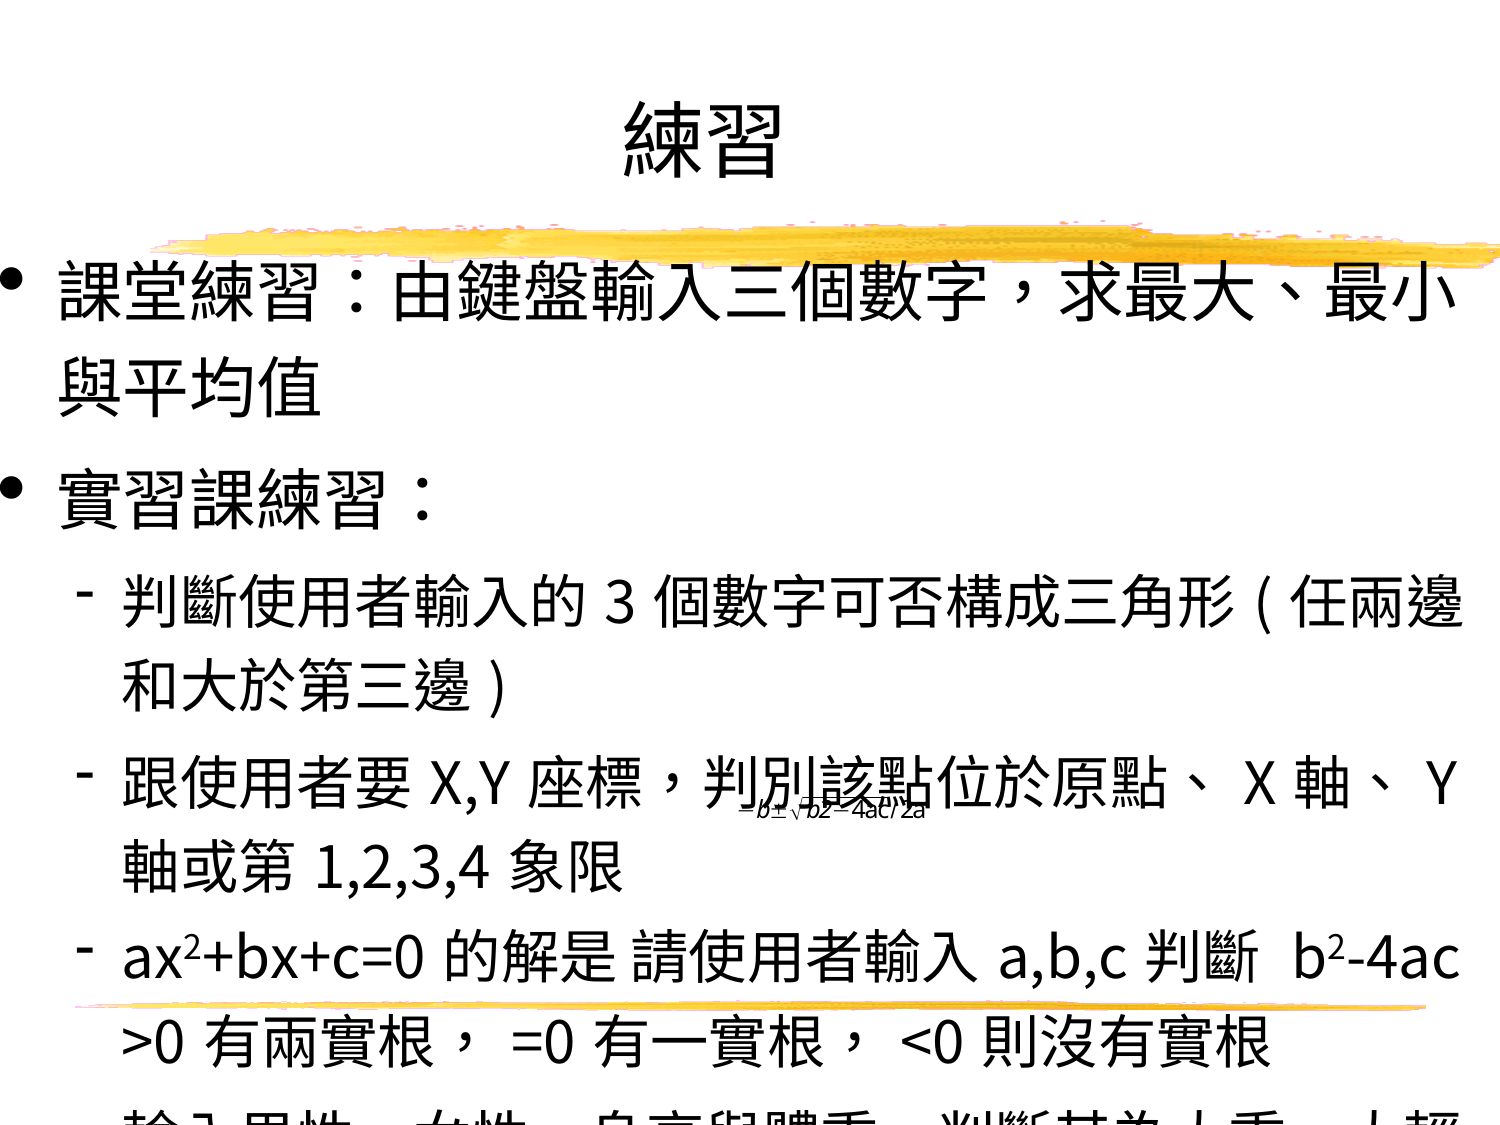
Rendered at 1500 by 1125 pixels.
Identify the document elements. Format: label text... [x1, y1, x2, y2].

picture [150, 215, 1500, 279]
title 練習 [66, 35, 1342, 226]
chart [729, 795, 930, 823]
list 課堂練習：由鍵盤輸入三個數字，求最大、最小與平均值 實習課練習： 判斷使用者輸入的3個數字可否構成三角形(任兩邊和大於第三邊) 跟使用者要X,Y座標，判別該點位於原點、X軸、Y軸或第1,2,3,4象限 ax2+bx+c=0的解是 請使用者輸入a,b,c判斷 b2-4ac>0有兩實根，=0有一實根，<0則沒有實根 輸入男性、女性，身高與體重，判斷其為太重、太輕或剛好 [0, 238, 1472, 1097]
